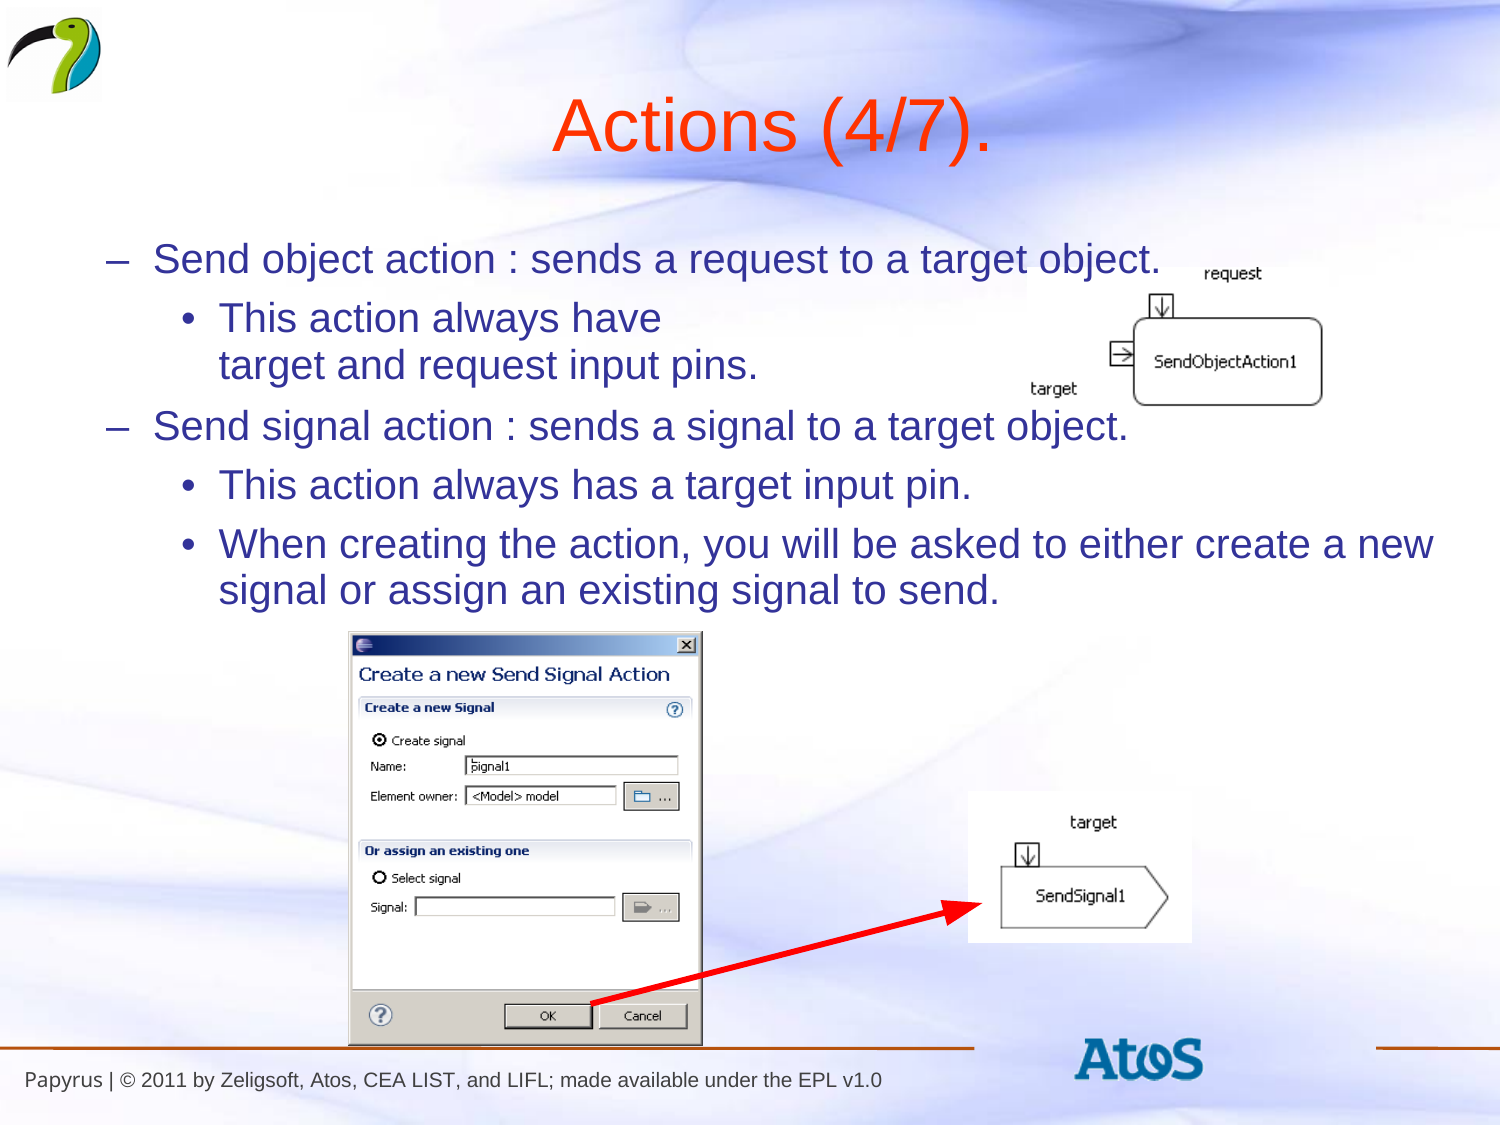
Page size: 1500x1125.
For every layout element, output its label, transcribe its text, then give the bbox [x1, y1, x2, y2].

list Send object action : sends a request to a target object. This action always have target and request input pins. Send signal action : sends a signal to a target object. This action always has a target input pin. When creating the action, you will be asked to either create a new signal or assign an existing signal to send. [31, 236, 1469, 960]
title Actions (4/7). [283, 72, 1264, 178]
picture [0, 0, 1500, 1125]
